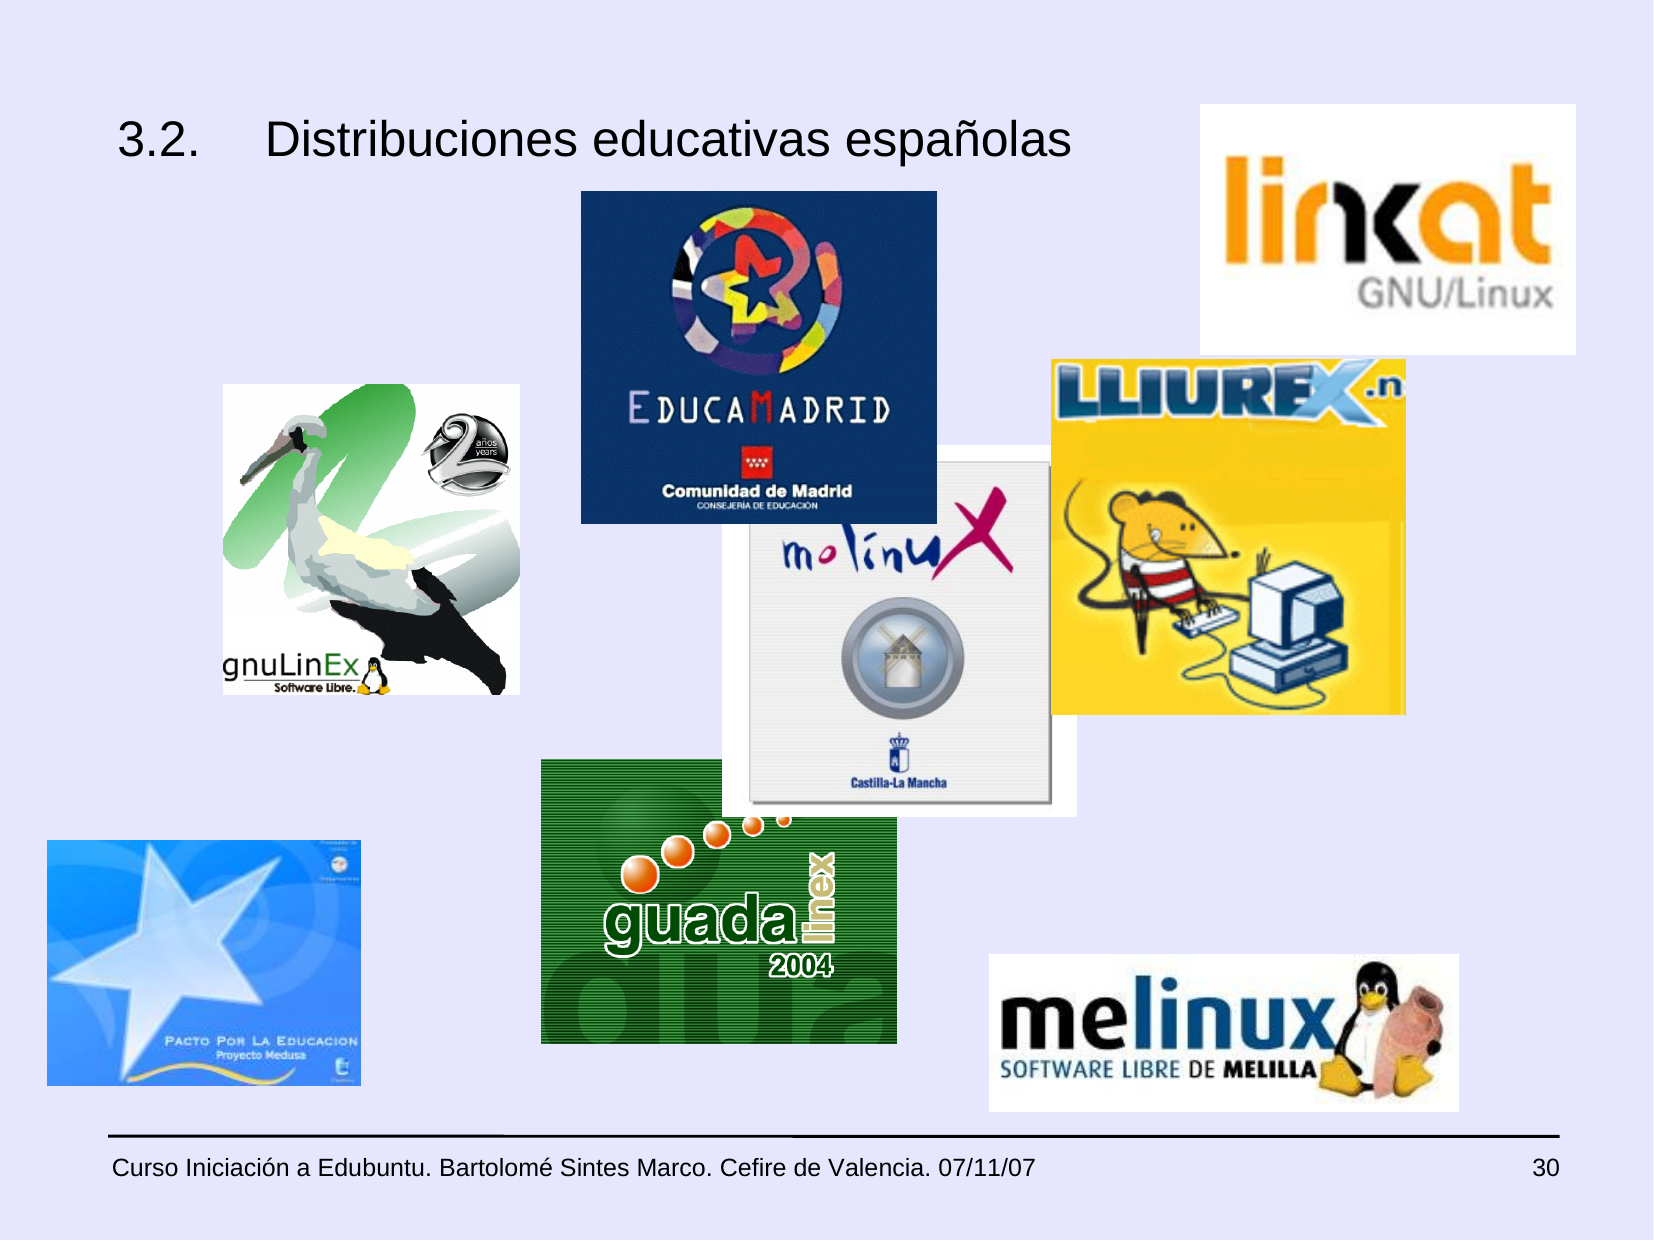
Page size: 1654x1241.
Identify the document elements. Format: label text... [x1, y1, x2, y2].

picture [541, 191, 1406, 1044]
picture [1200, 179, 1576, 355]
picture [989, 954, 1459, 1112]
picture [47, 840, 361, 1086]
picture [1200, 104, 1576, 111]
text_box 3.2. Distribuciones educativas españolas [117, 111, 1627, 179]
picture [223, 384, 520, 696]
